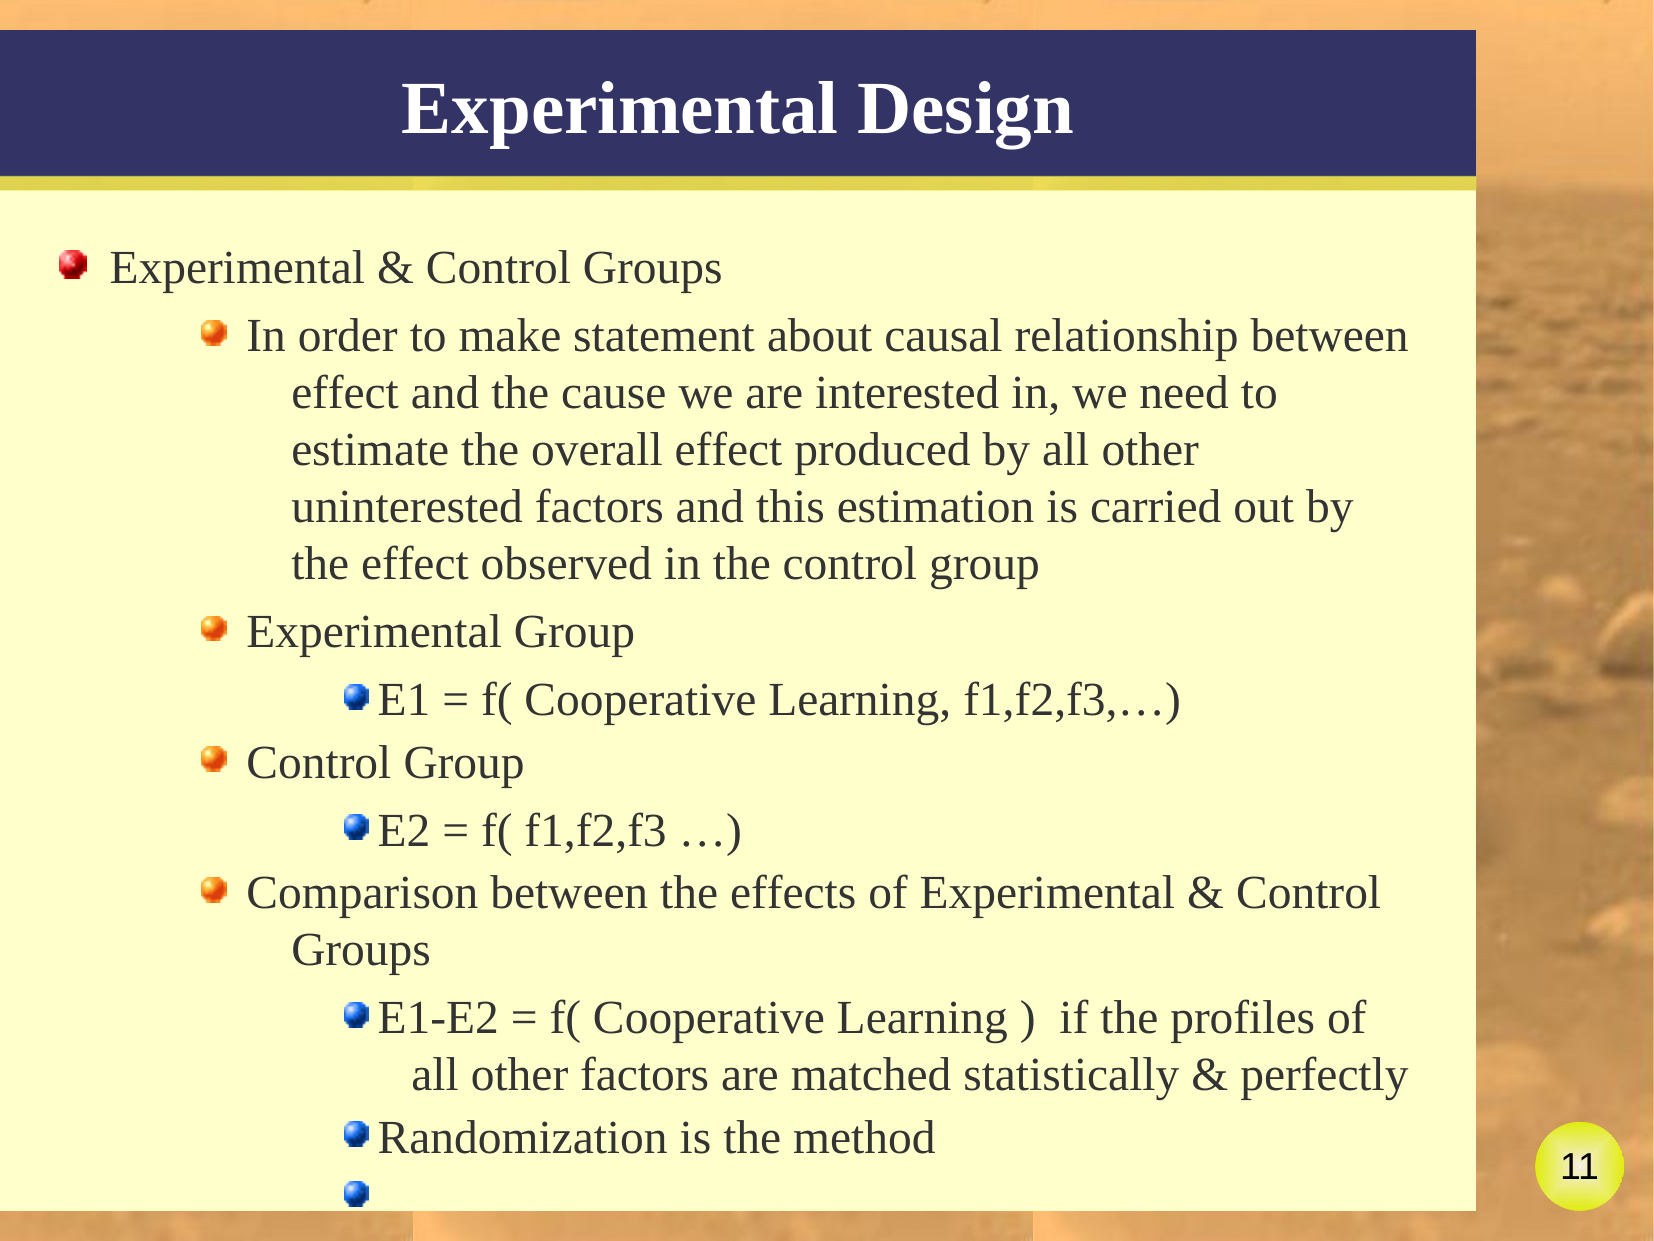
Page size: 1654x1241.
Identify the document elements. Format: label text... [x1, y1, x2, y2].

title Experimental Design [29, 59, 1447, 148]
list Experimental & Control Groups In order to make statement about causal relationship between effect and the cause we are interested in, we need to estimate the overall effect produced by all other uninterested factors and this estimation is carried out by the effect observed in the control group Experimental Group E1 = f( Cooperative Learning, f1,f2,f3,…) Control Group E2 = f( f1,f2,f3 …) Comparison between the effects of Experimental & Control Groups E1-E2 = f( Cooperative Learning ) if the profiles of all other factors are matched statistically & perfectly Randomization is the method [59, 236, 1418, 1182]
